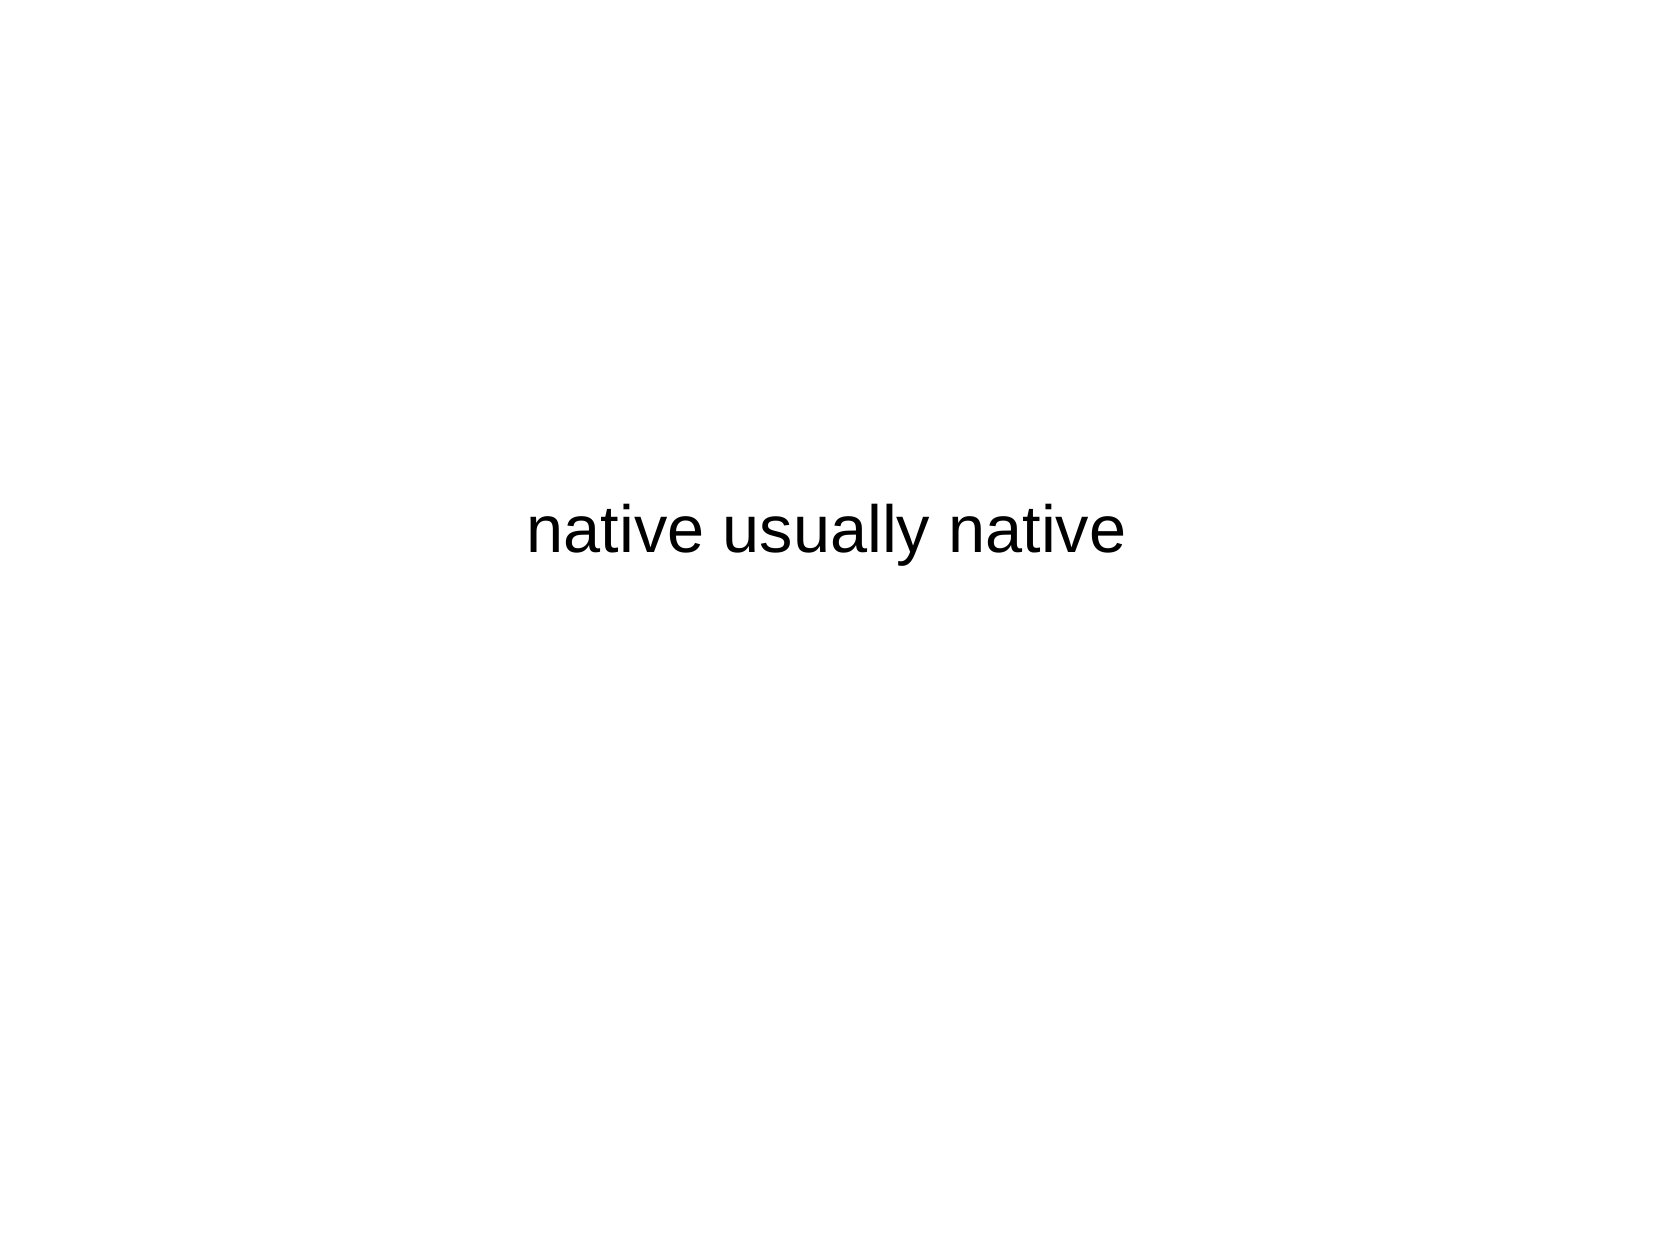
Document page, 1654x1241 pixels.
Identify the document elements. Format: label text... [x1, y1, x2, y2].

subtitle native usually native [82, 49, 1571, 1010]
